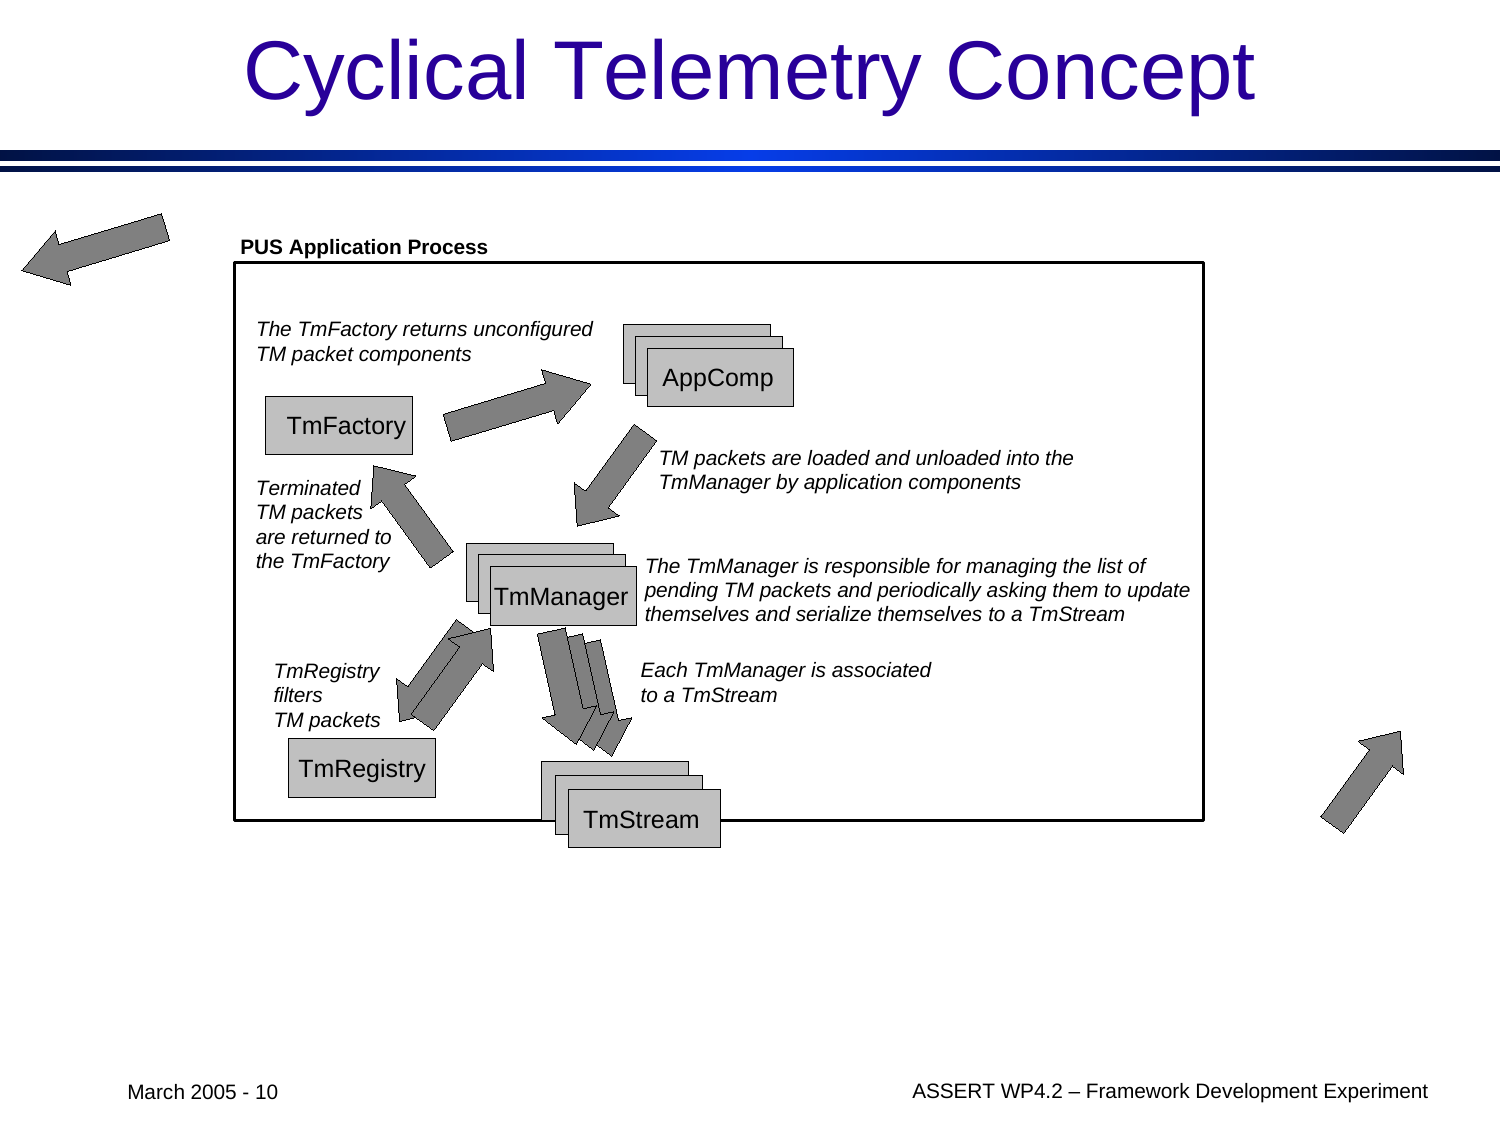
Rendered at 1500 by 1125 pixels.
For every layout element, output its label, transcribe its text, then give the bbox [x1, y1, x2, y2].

text_box TmFactory [286, 410, 407, 439]
text_box TmRegistry filters TM packets [267, 652, 457, 761]
text_box [21, 213, 170, 286]
text_box AppComp [662, 362, 775, 391]
text_box [623, 324, 794, 407]
text_box TmManager [493, 581, 630, 610]
text_box [411, 619, 494, 731]
text_box [466, 543, 637, 626]
text_box Each TmManager is associated to a TmStream [634, 652, 943, 720]
text_box [541, 761, 721, 848]
text_box [574, 424, 655, 527]
text_box [439, 531, 454, 562]
text_box [537, 627, 632, 757]
text_box [265, 396, 413, 455]
title Cyclical Telemetry Concept [0, 0, 1500, 138]
text_box Terminated TM packets are returned to the TmFactory [249, 469, 439, 578]
text_box [288, 761, 436, 798]
text_box [373, 465, 388, 469]
text_box The TmManager is responsible for managing the list of pending TM packets and periodically asking them to update themselves and serialize themselves to a TmStream [638, 547, 1203, 632]
text_box [1320, 731, 1404, 834]
text_box [443, 371, 591, 442]
text_box PUS Application Process [234, 228, 494, 265]
text_box TM packets are loaded and unloaded into the TmManager by application components [652, 439, 1086, 509]
text_box TmRegistry [298, 761, 427, 782]
text_box The TmFactory returns unconfigured TM packet components [250, 310, 599, 371]
text_box TmStream [583, 803, 701, 833]
